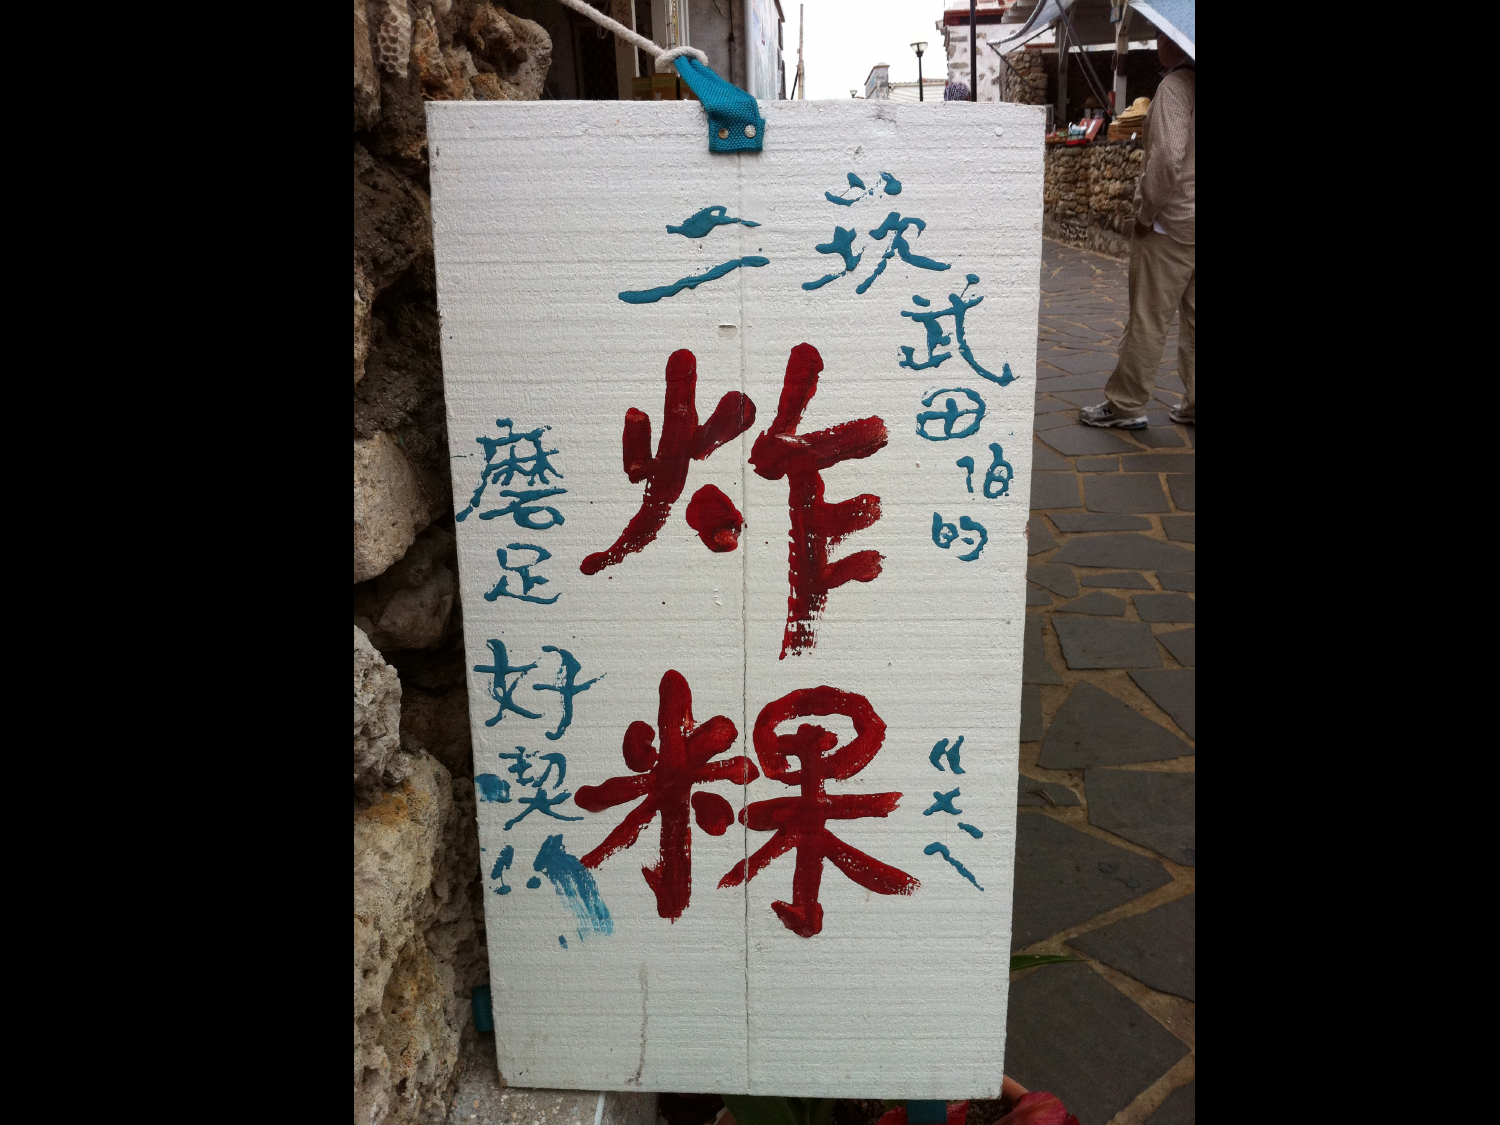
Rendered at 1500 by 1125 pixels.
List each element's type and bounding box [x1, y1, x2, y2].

picture [354, 0, 1195, 1125]
